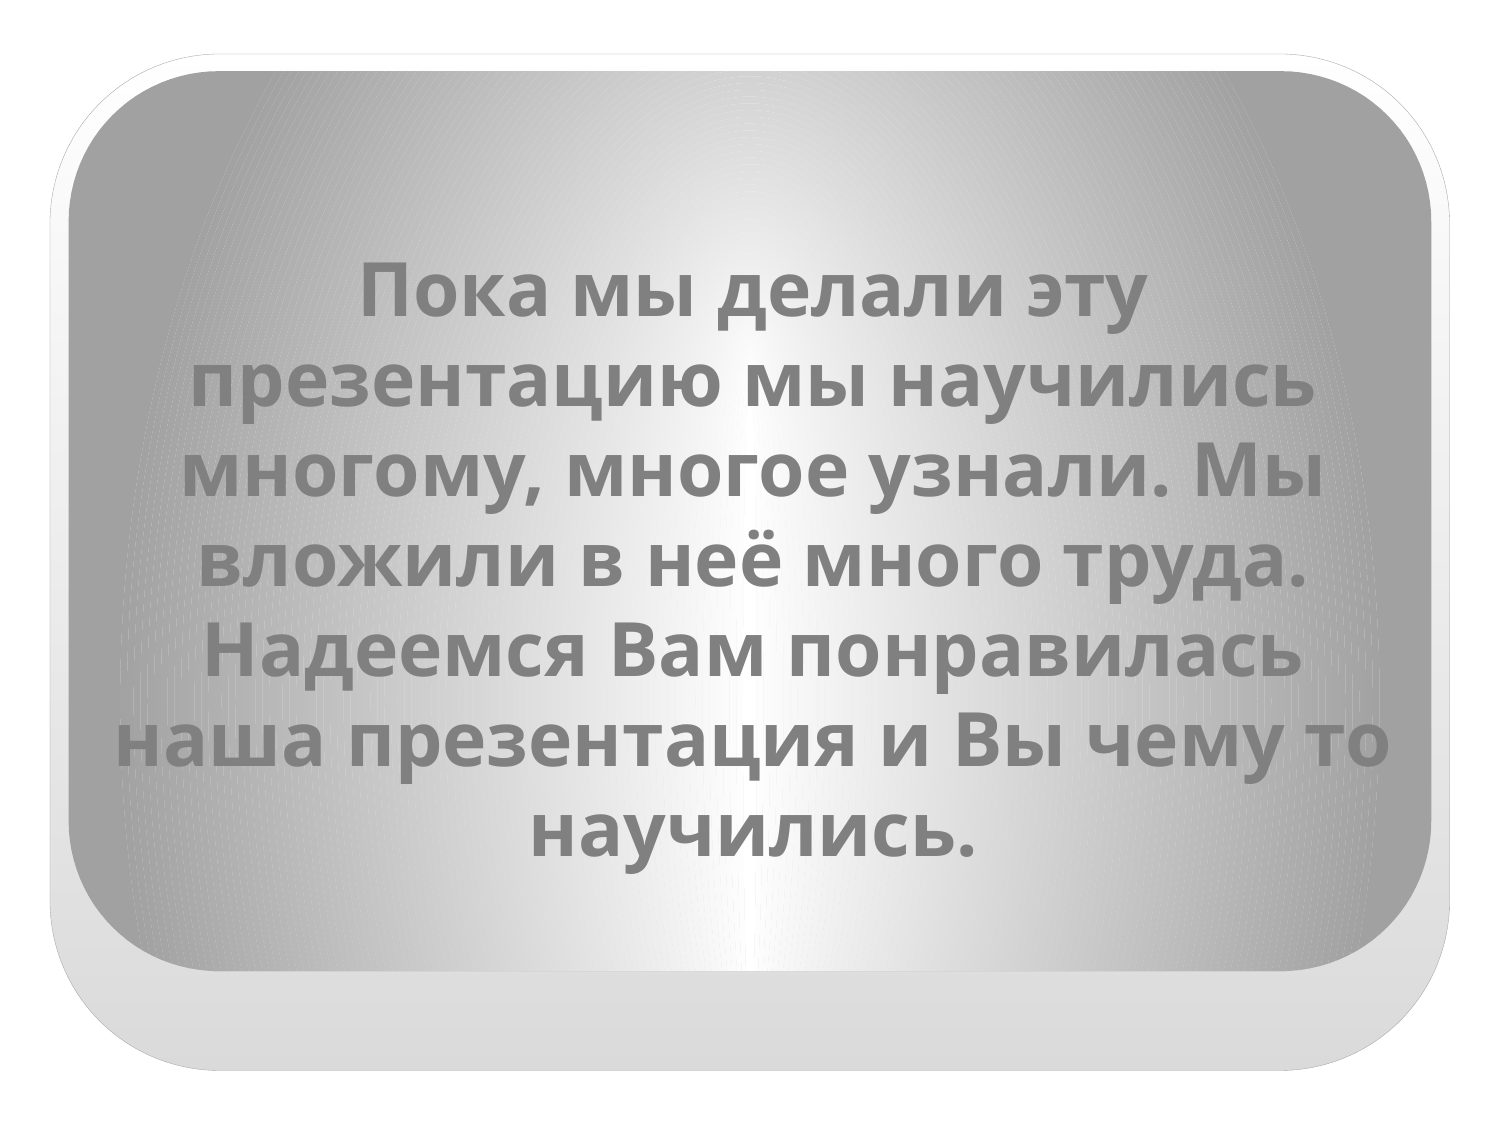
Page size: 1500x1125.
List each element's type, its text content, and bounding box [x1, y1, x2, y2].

title Пока мы делали эту презентацию мы научились многому, многое узнали. Мы вложили в неё много труда. Надеемся Вам понравилась наша презентация и Вы чему то научились. [82, 234, 1425, 692]
